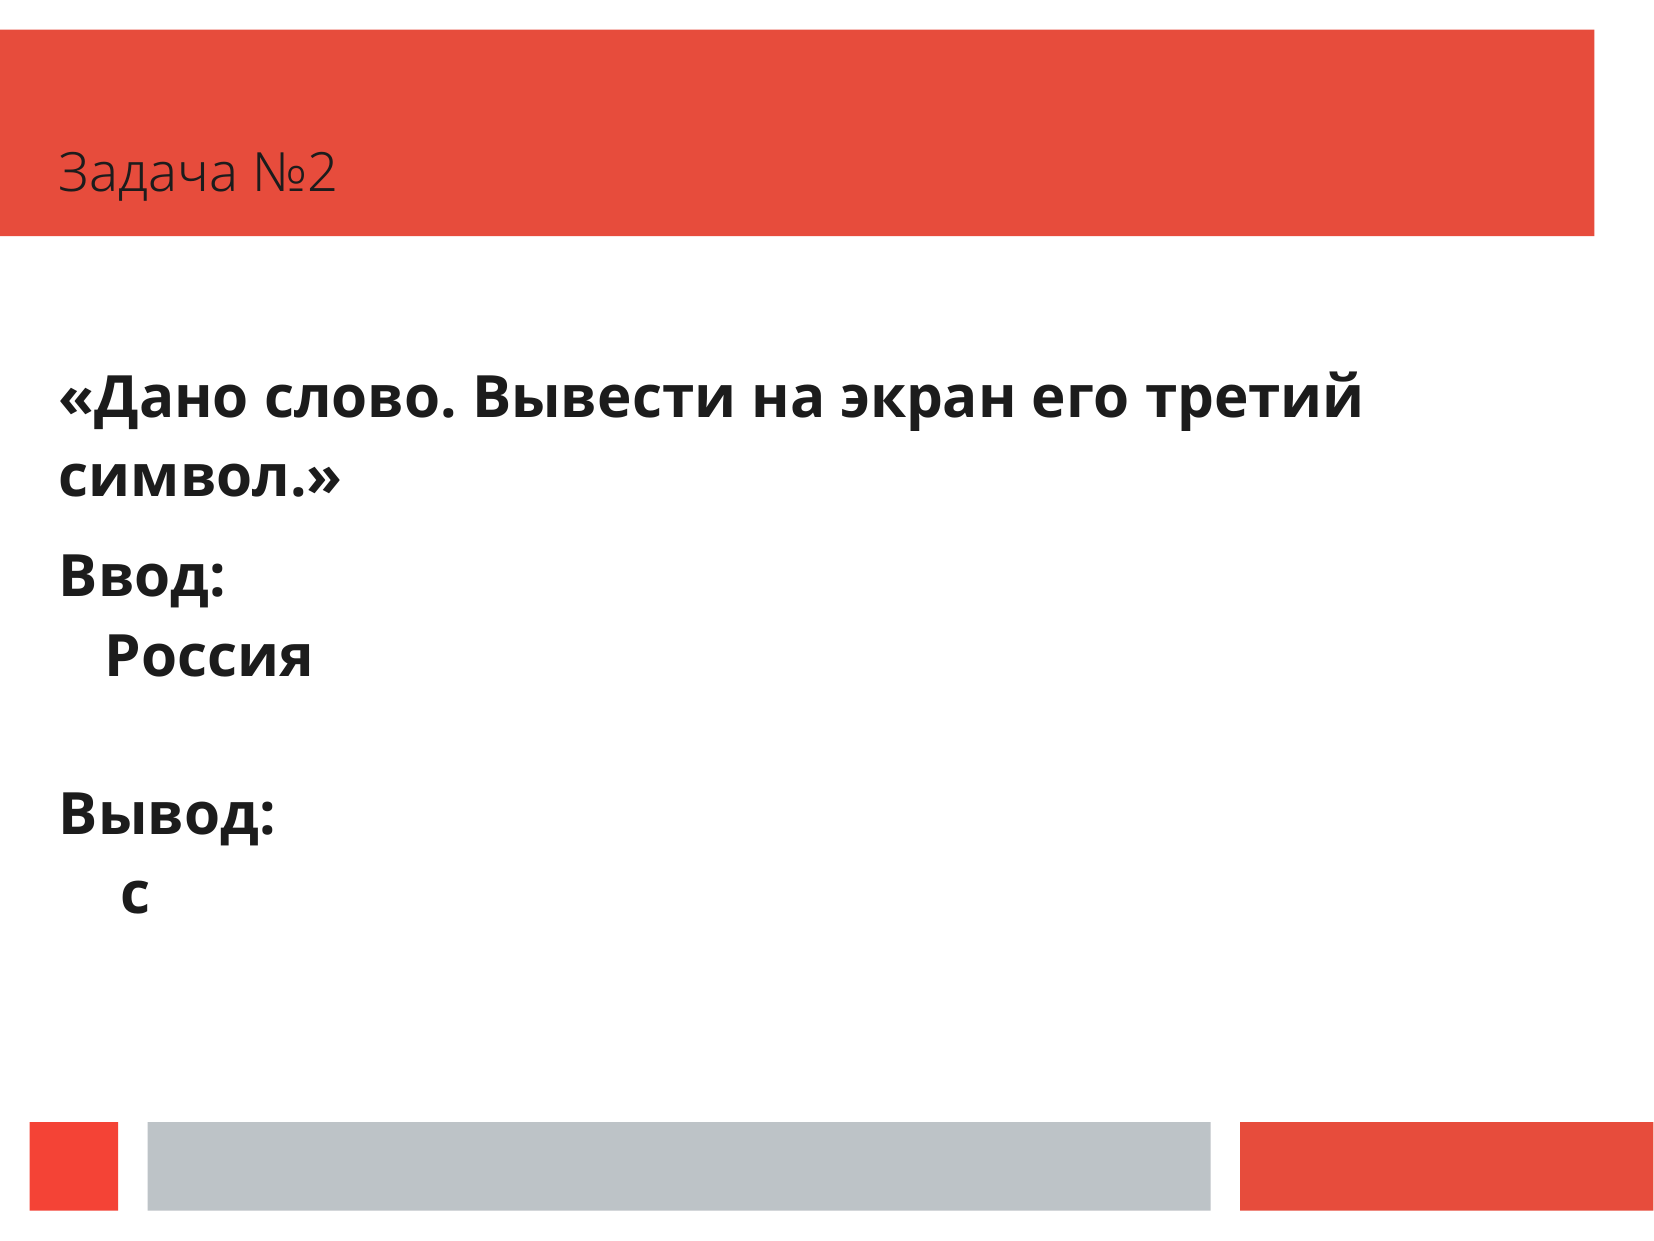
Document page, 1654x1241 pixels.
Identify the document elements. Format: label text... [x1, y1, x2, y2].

subtitle Задача №2 «Дано слово. Вывести на экран его третий символ.» [59, 59, 1595, 460]
text_box Ввод: Россия Вывод: с [59, 460, 1595, 863]
